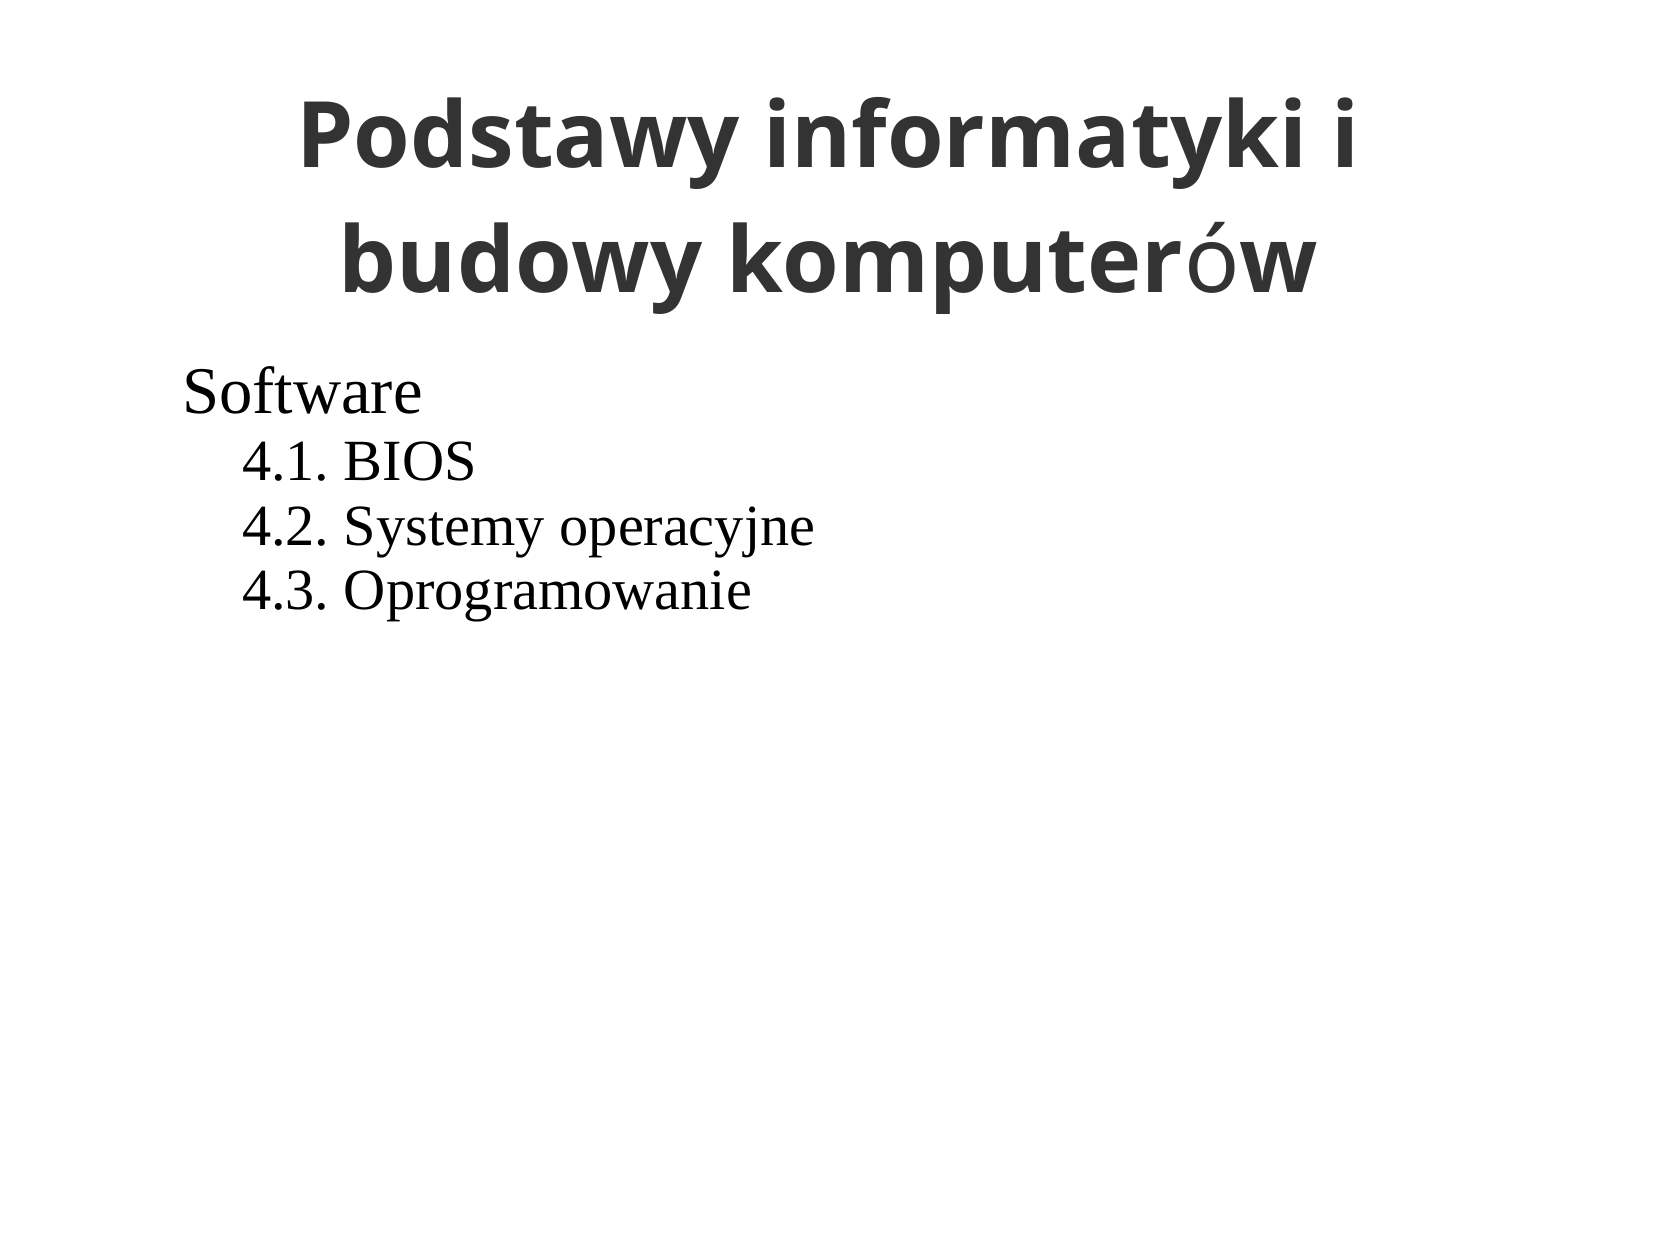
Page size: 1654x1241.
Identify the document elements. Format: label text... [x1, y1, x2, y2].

title Podstawy informatyki i budowy komputerów [121, 72, 1536, 317]
list Software 4.1. BIOS 4.2. Systemy operacyjne 4.3. Oprogramowanie [147, 354, 1560, 1121]
